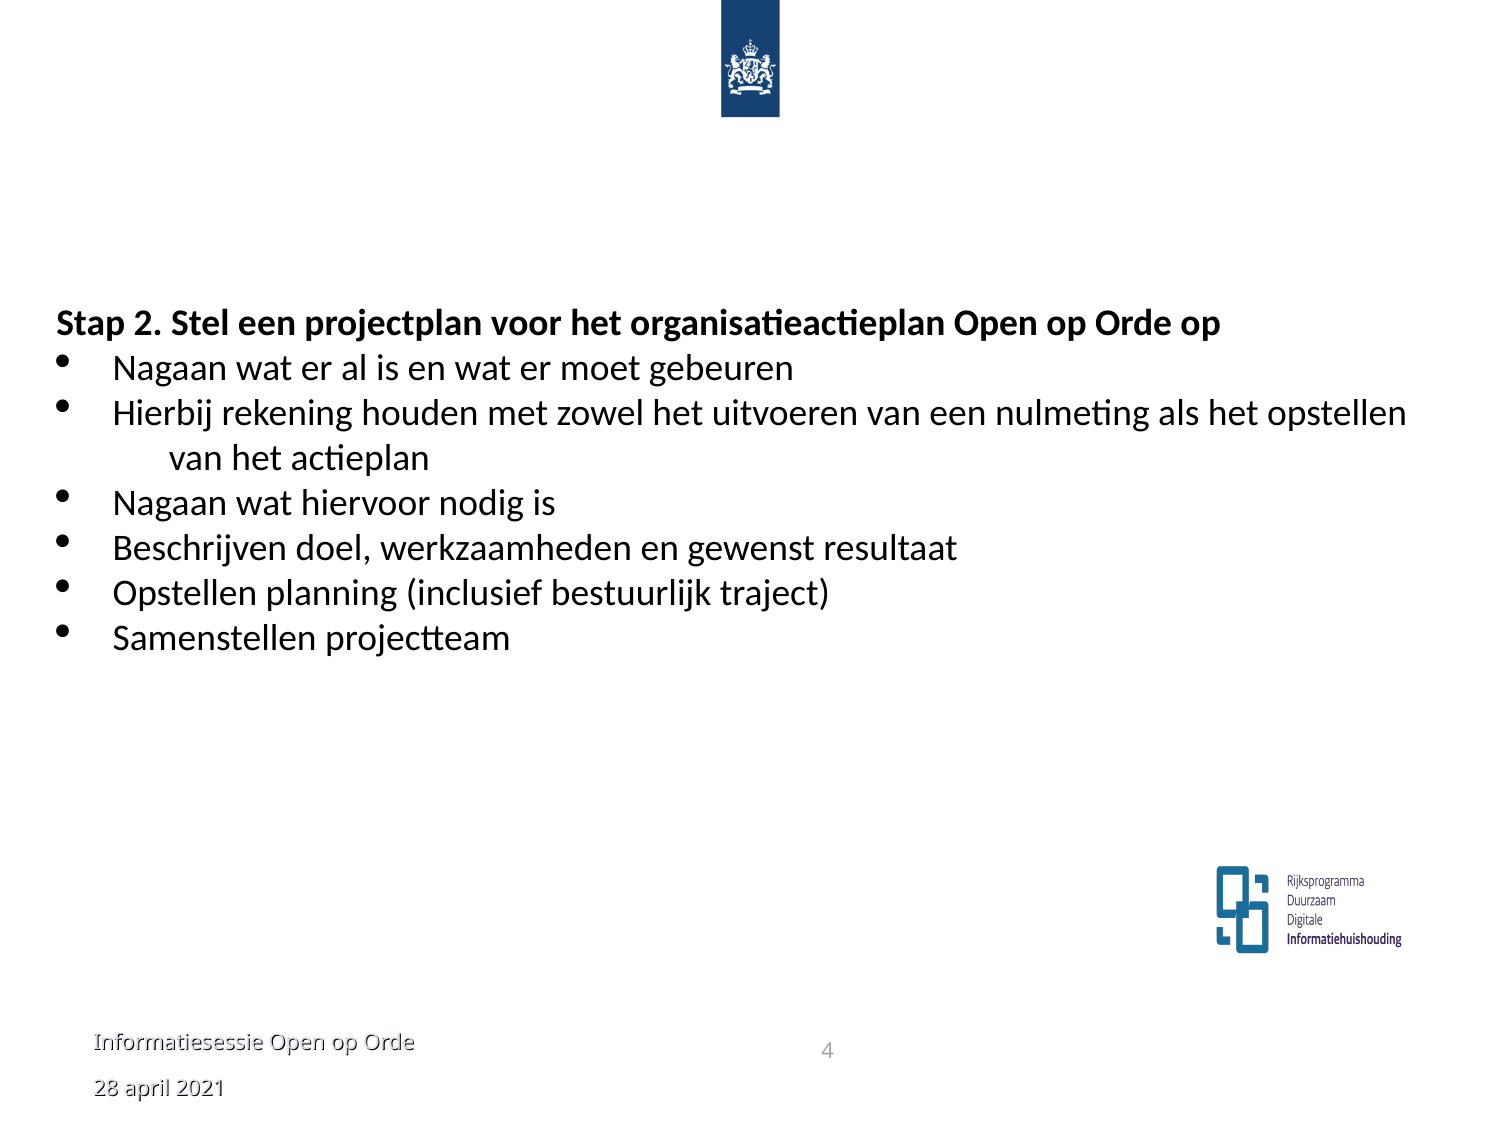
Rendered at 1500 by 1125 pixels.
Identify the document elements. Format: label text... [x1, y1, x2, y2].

text_box 4 [806, 1020, 1423, 1074]
text_box Stap 2. Stel een projectplan voor het organisatieactieplan Open op Orde op Nagaan wat er al is en wat er moet gebeuren Hierbij rekening houden met zowel het uitvoeren van een nulmeting als het opstellen van het actieplan Nagaan wat hiervoor nodig is Beschrijven doel, werkzaamheden en gewenst resultaat Opstellen planning (inclusief bestuurlijk traject) Samenstellen projectteam [41, 291, 1459, 666]
text_box Informatiesessie Open op Orde [78, 1020, 694, 1074]
text_box 28 april 2021 [78, 1074, 694, 1117]
